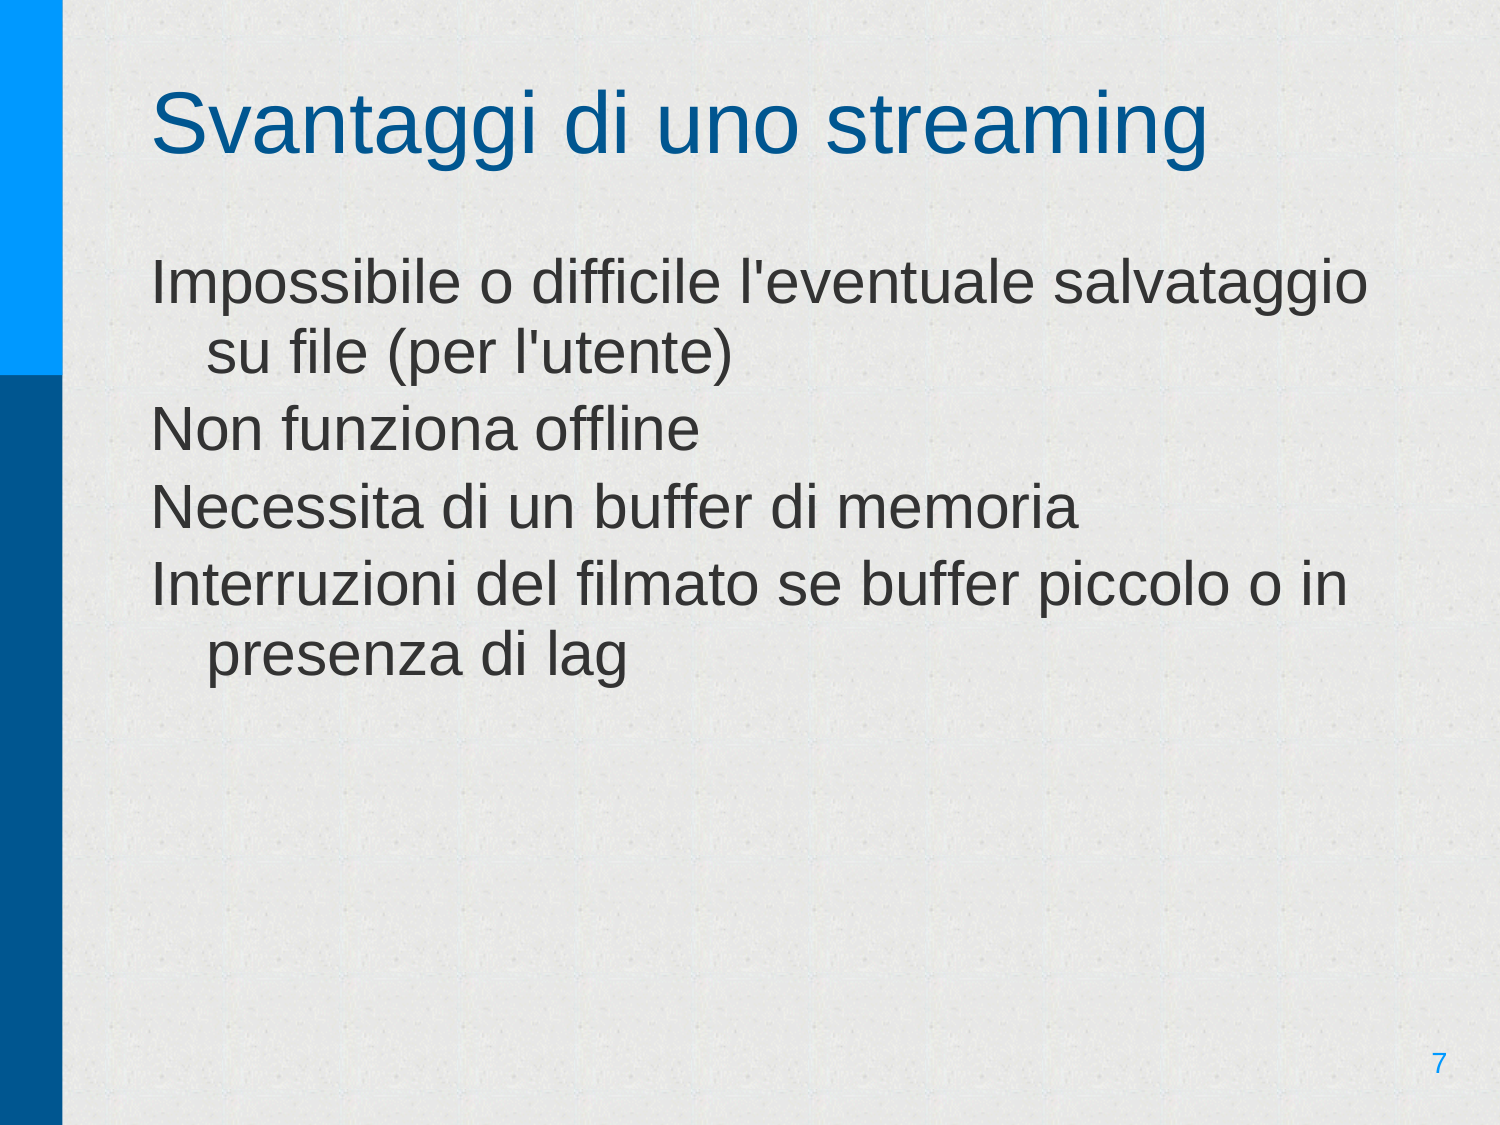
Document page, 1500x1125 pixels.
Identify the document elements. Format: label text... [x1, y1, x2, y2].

title Svantaggi di uno streaming [149, 34, 1388, 223]
list Impossibile o difficile l'eventuale salvataggio su file (per l'utente) Non funziona offline Necessita di un buffer di memoria Interruzioni del filmato se buffer piccolo o in presenza di lag [149, 246, 1388, 976]
picture [63, 0, 1500, 1125]
